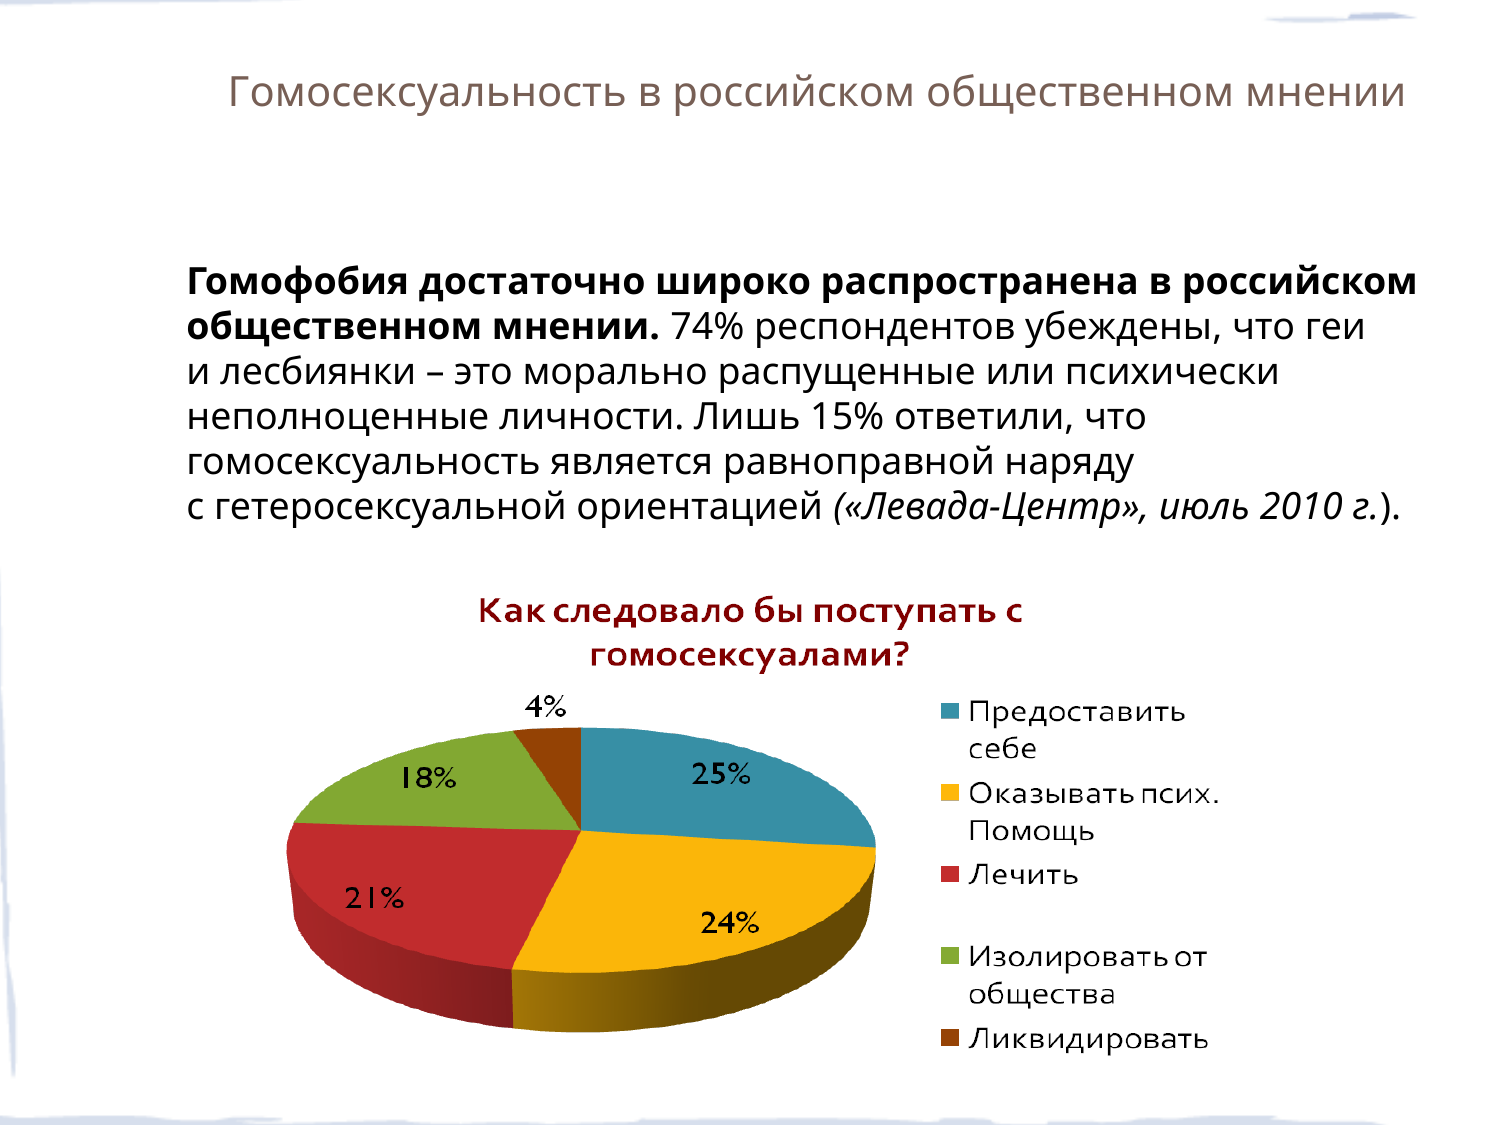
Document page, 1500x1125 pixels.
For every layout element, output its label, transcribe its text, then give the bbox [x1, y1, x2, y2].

picture [0, 0, 1500, 1125]
text_box Гомофобия достаточно широко распространена в российском общественном мнении. 74% респондентов убеждены, что геи и лесбиянки – это морально распущенные или психически неполноценные личности. Лишь 15% ответили, что гомосексуальность является равноправной наряду с гетеросексуальной ориентацией («Левада-Центр», июль 2010 г.). [171, 249, 1460, 535]
title Гомосексуальность в российском общественном мнении [171, 37, 1463, 188]
chart [262, 575, 1238, 1105]
